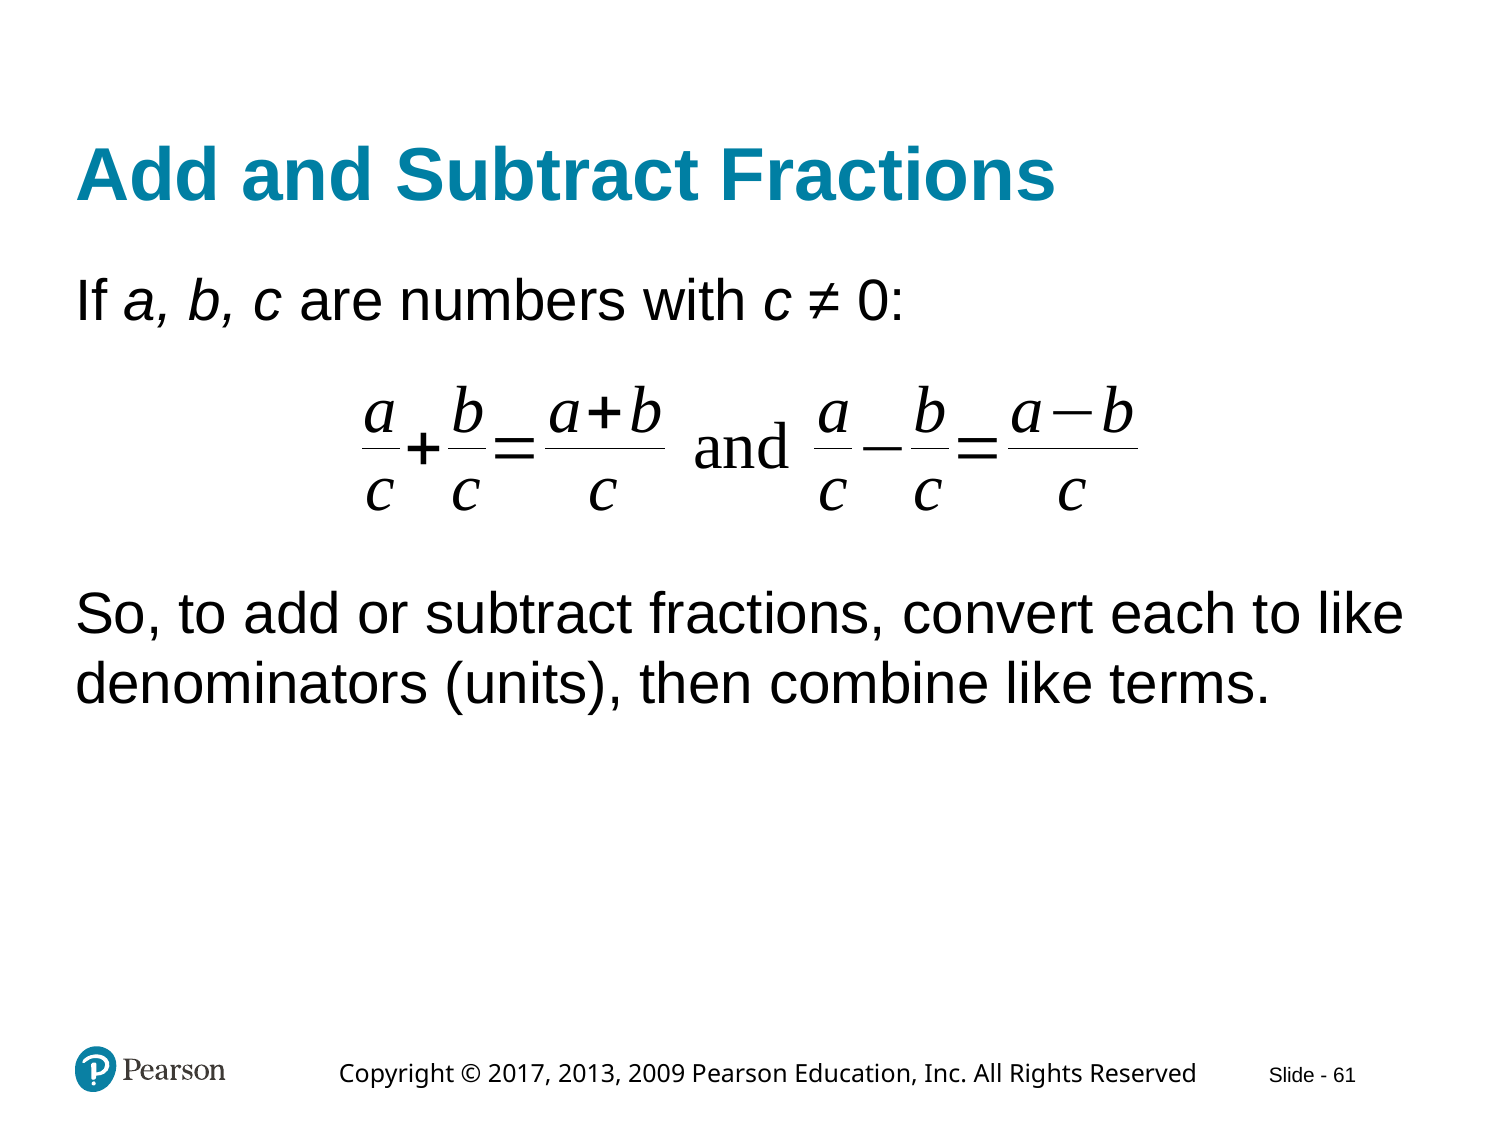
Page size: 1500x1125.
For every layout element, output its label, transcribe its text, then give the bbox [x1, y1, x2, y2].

list So, to add or subtract fractions, convert each to like denominators (units), then combine like terms. [75, 575, 1426, 753]
title Add and Subtract Fractions [75, 35, 1425, 216]
chart [360, 373, 1140, 526]
list If a, b, c are numbers with c ≠ 0: [75, 262, 1425, 338]
